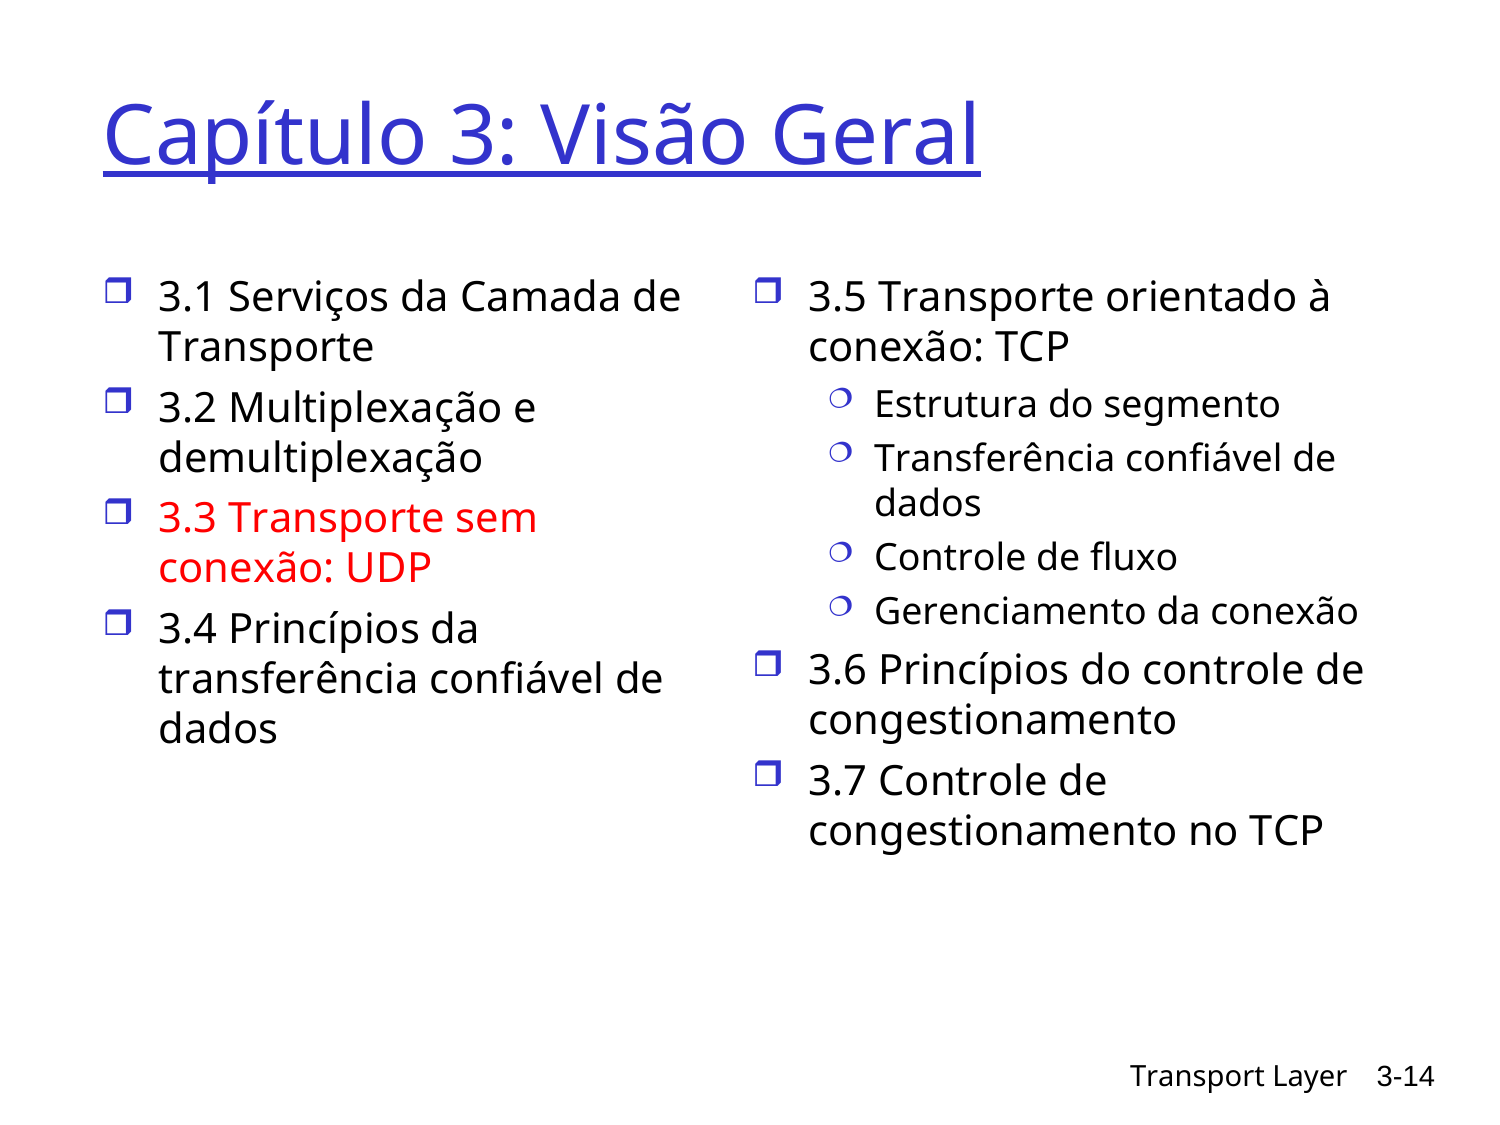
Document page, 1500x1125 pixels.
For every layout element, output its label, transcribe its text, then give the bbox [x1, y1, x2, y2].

title Capítulo 3: Visão Geral [87, 37, 1363, 225]
text_box Transport Layer [887, 1050, 1339, 1125]
list 3.5 Transporte orientado à conexão: TCP Estrutura do segmento Transferência confiável de dados Controle de fluxo Gerenciamento da conexão 3.6 Princípios do controle de congestionamento 3.7 Controle de congestionamento no TCP [737, 262, 1403, 1026]
text_box 3-<número> [1339, 1050, 1451, 1125]
list 3.1 Serviços da Camada de Transporte 3.2 Multiplexação e demultiplexação 3.3 Transporte sem conexão: UDP 3.4 Princípios da transferência confiável de dados [87, 262, 713, 1026]
